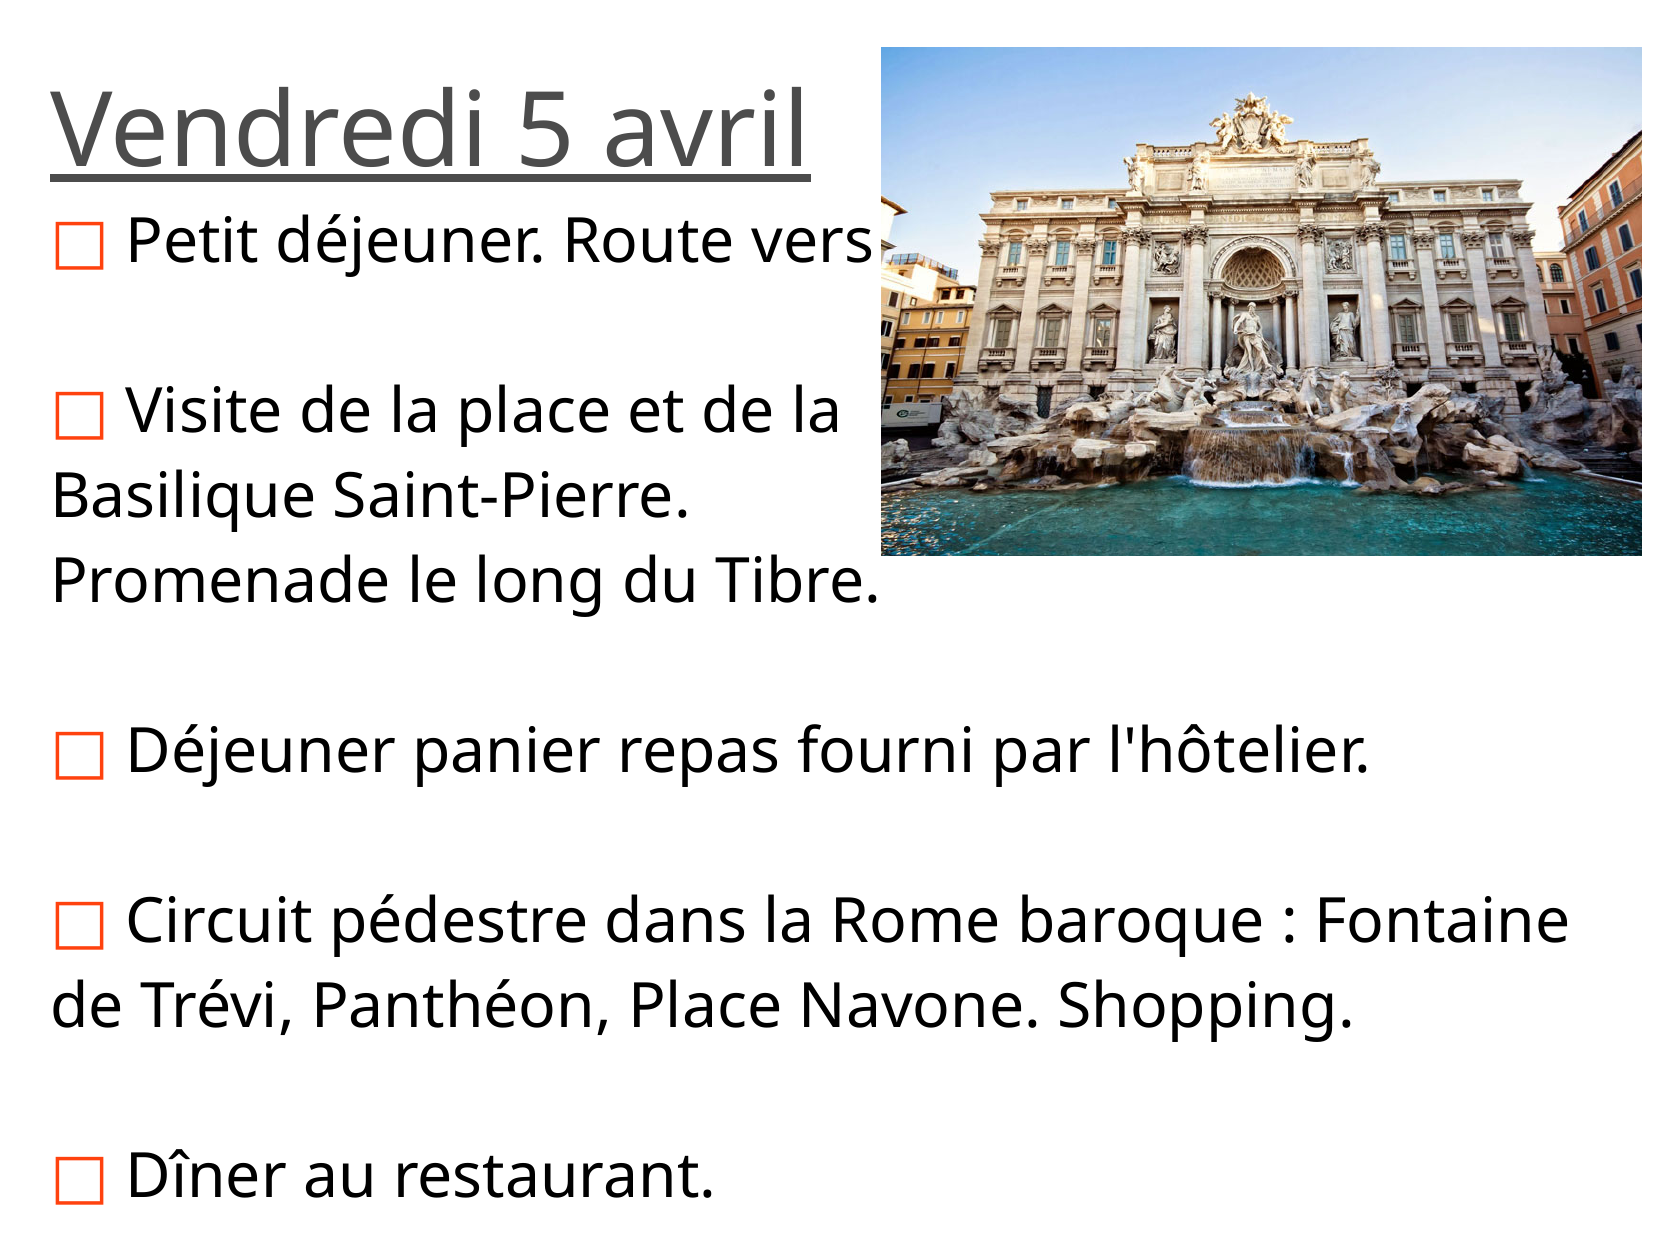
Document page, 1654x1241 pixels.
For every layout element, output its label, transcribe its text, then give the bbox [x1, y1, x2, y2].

text_box Vendredi 5 avril [35, 47, 881, 176]
text_box □ Petit déjeuner. Route vers Rome. □ Visite de la place et de la Basilique Saint-Pierre. Promenade le long du Tibre. □ Déjeuner panier repas fourni par l'hôtelier. □ Circuit pédestre dans la Rome baroque : Fontaine de Trévi, Panthéon, Place Navone. Shopping. □ Dîner au restaurant. □ Départ de Rome vers 20h. [35, 188, 1619, 1241]
picture [881, 47, 1642, 556]
